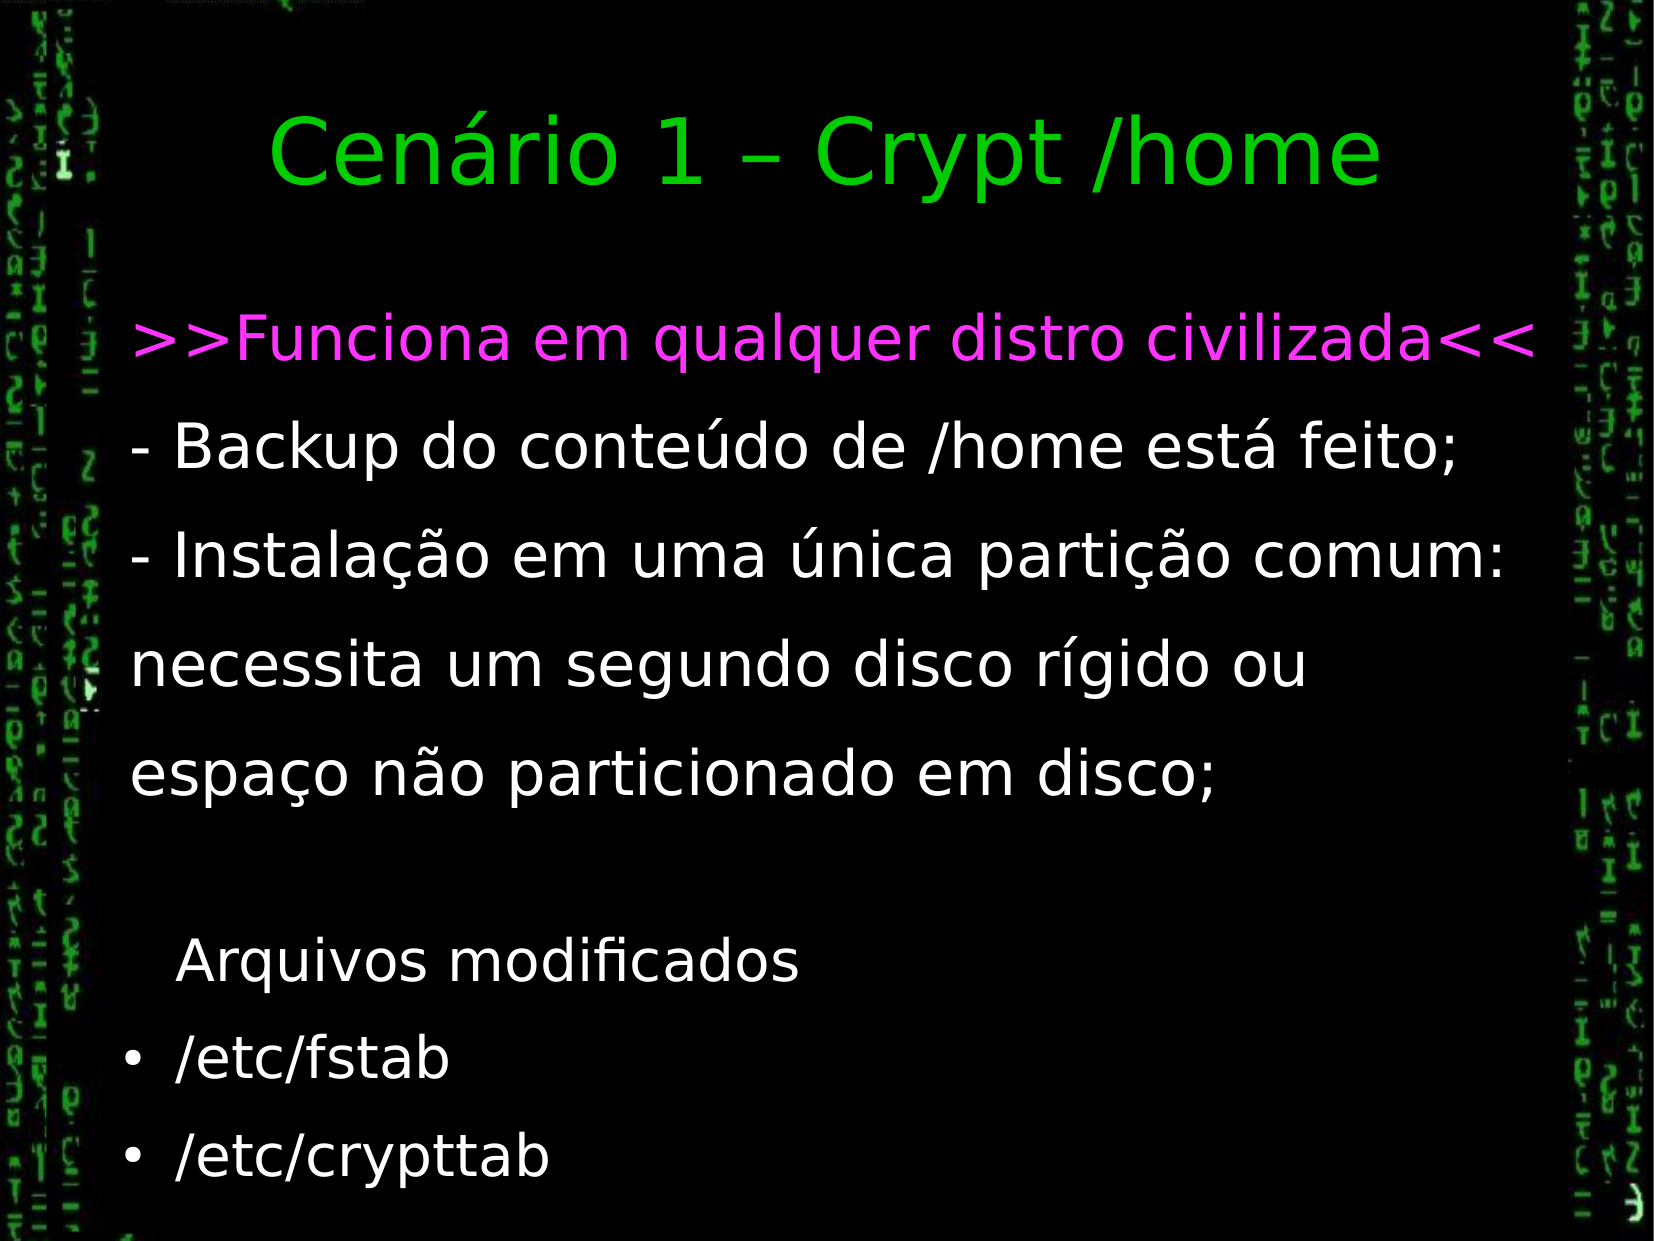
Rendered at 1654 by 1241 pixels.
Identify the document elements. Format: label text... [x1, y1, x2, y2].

list Arquivos modificados /etc/fstab /etc/crypttab [105, 927, 1594, 1201]
title Cenário 1 – Crypt /home [82, 49, 1571, 257]
picture [0, 0, 1654, 1241]
list >>Funciona em qualquer distro civilizada<< - Backup do conteúdo de /home está feito; - Instalação em uma única partição comum: necessita um segundo disco rígido ou espaço não particionado em disco; [129, 302, 1619, 944]
